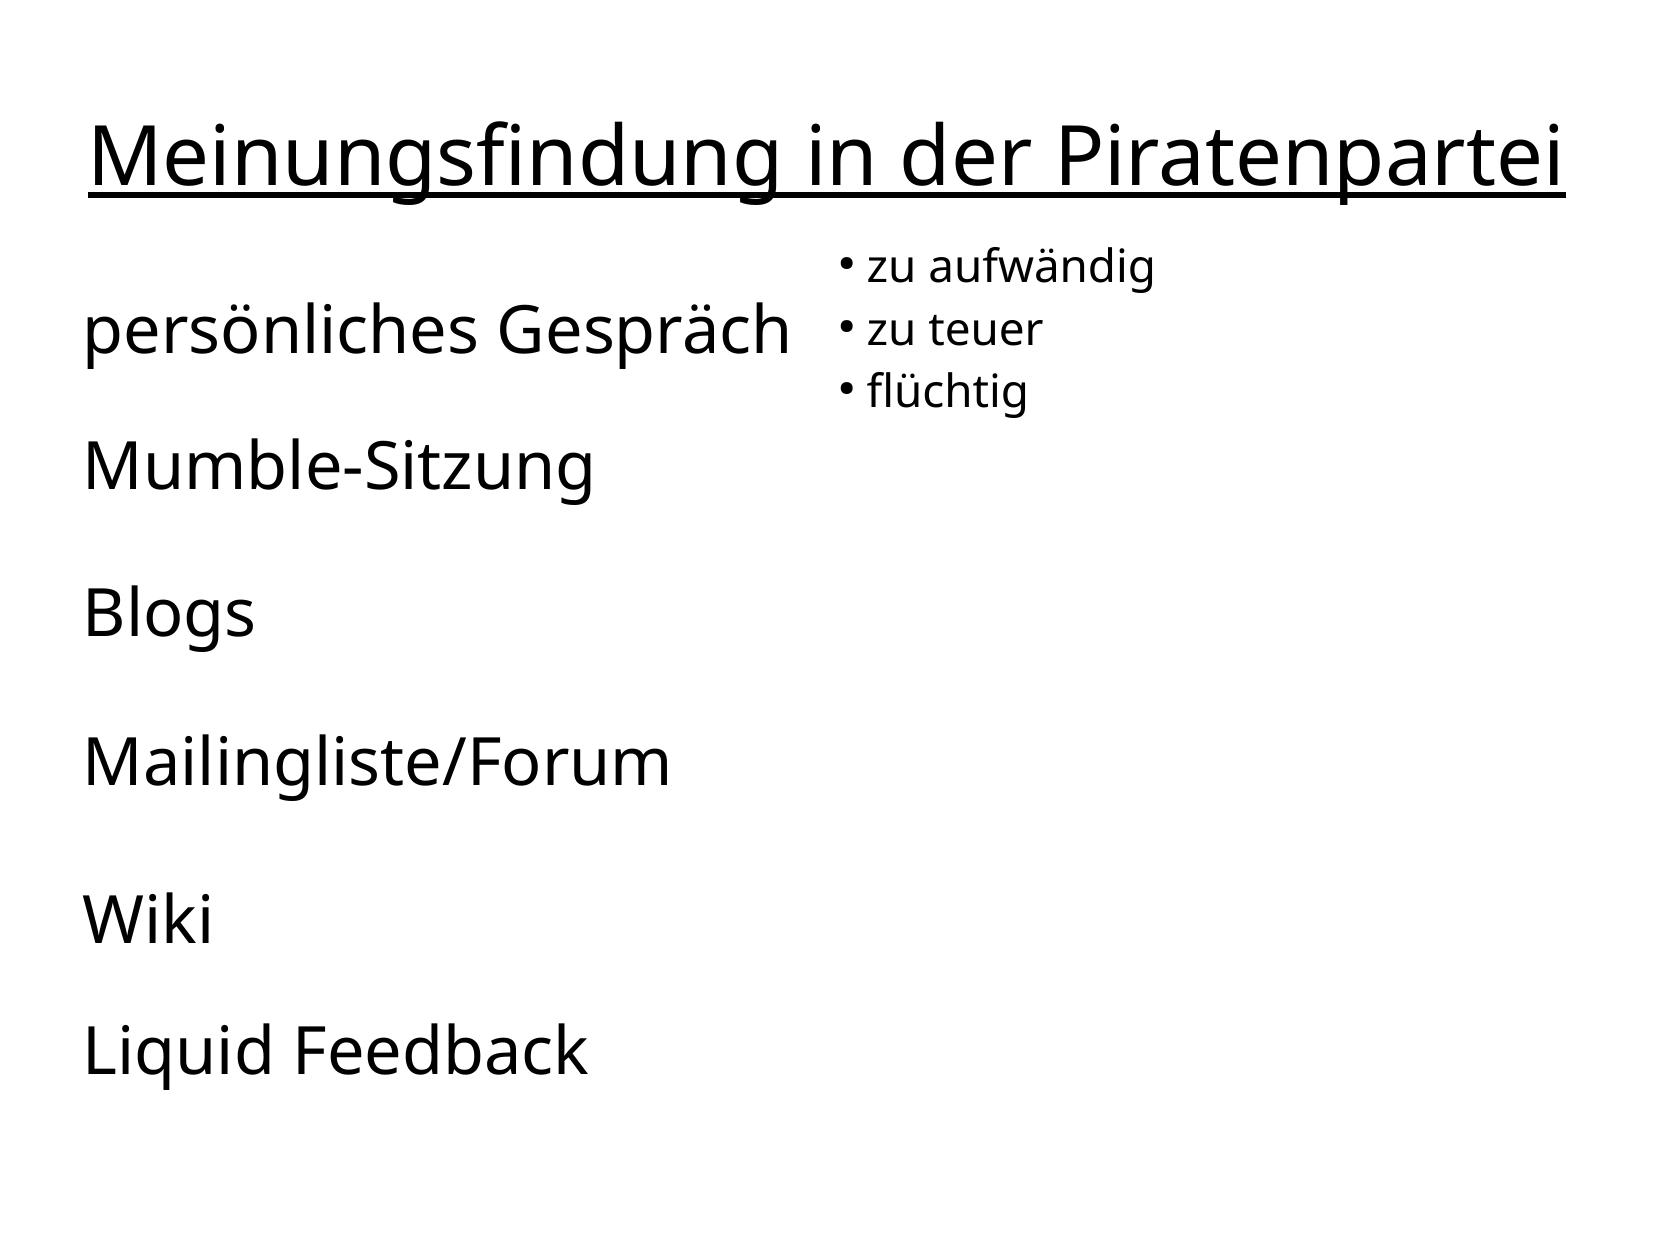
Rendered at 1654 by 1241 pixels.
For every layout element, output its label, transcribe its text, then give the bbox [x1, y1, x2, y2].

text_box Wiki [82, 874, 804, 962]
text_box persönliches Gespräch [82, 283, 804, 372]
title Meinungsfindung in der Piratenpartei [82, 49, 1571, 257]
text_box Mailingliste/Forum [82, 715, 804, 804]
text_box Blogs [82, 566, 804, 655]
subtitle Mumble-Sitzung [82, 420, 804, 508]
text_box Liquid Feedback [82, 998, 804, 1099]
text_box zu aufwändig zu teuer flüchtig [838, 245, 1560, 409]
